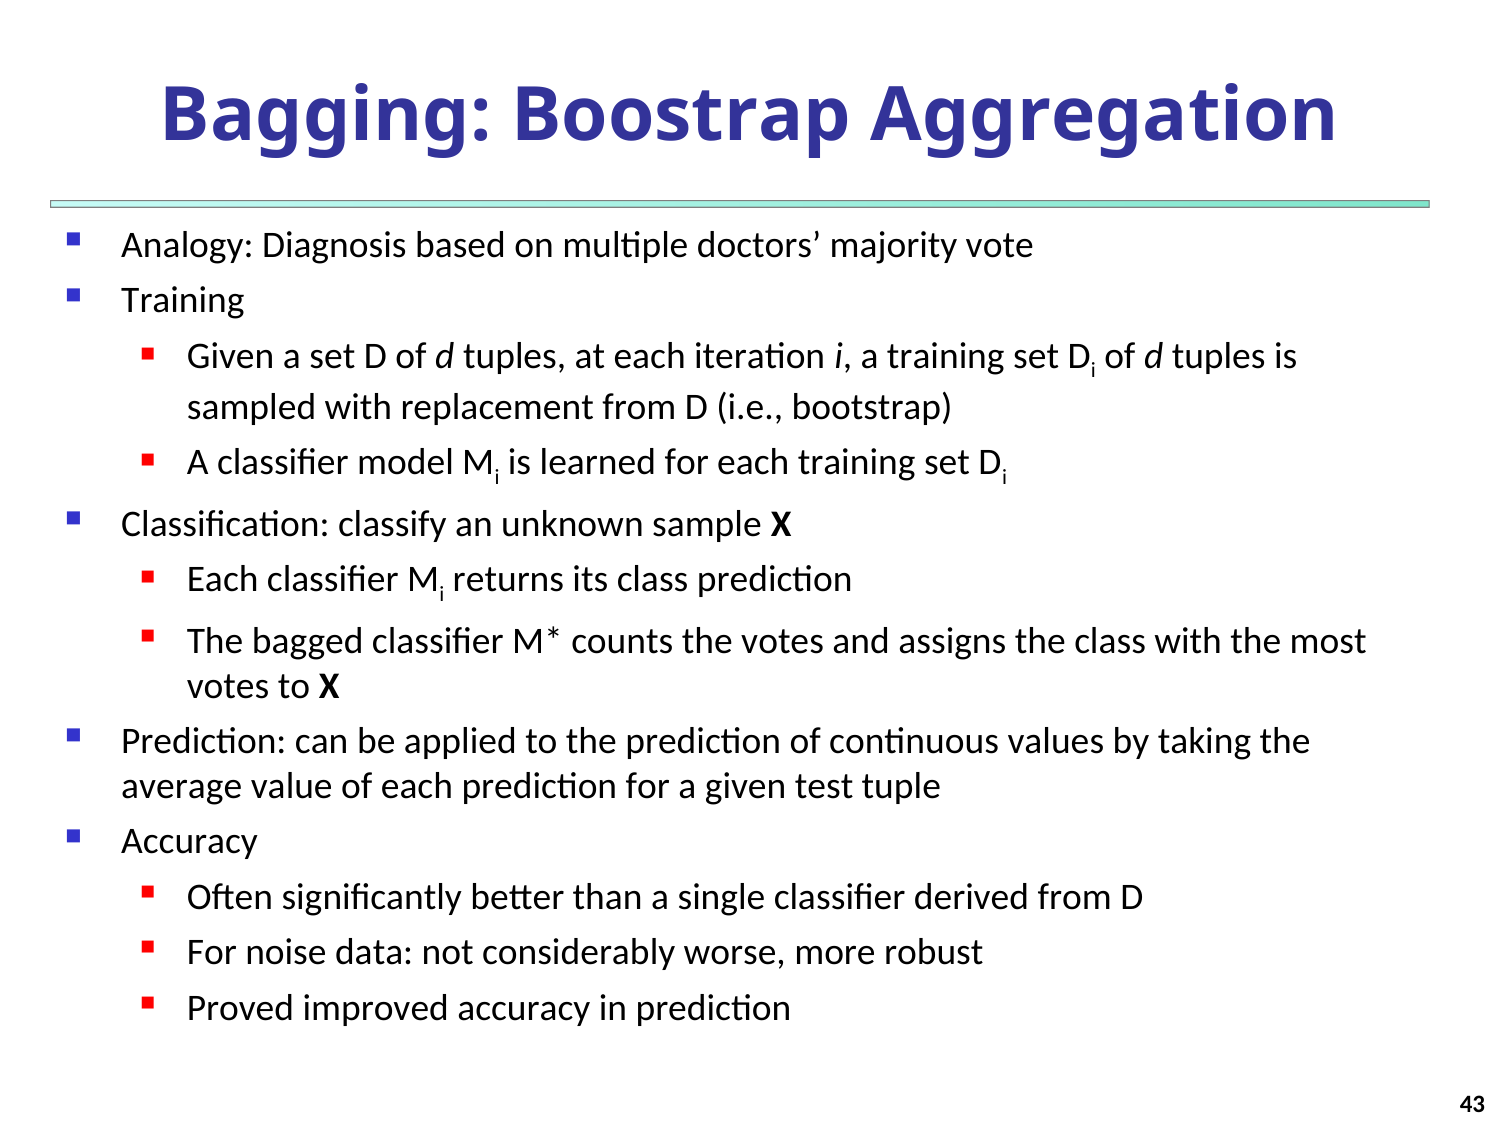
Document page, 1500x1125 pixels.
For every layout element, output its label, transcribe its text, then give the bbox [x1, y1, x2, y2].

list Analogy: Diagnosis based on multiple doctors’ majority vote Training Given a set D of d tuples, at each iteration i, a training set Di of d tuples is sampled with replacement from D (i.e., bootstrap) A classifier model Mi is learned for each training set Di Classification: classify an unknown sample X Each classifier Mi returns its class prediction The bagged classifier M* counts the votes and assigns the class with the most votes to X Prediction: can be applied to the prediction of continuous values by taking the average value of each prediction for a given test tuple Accuracy Often significantly better than a single classifier derived from D For noise data: not considerably worse, more robust Proved improved accuracy in prediction [49, 212, 1438, 1088]
title Bagging: Boostrap Aggregation [50, 57, 1450, 163]
text_box <number> [1187, 1062, 1500, 1125]
